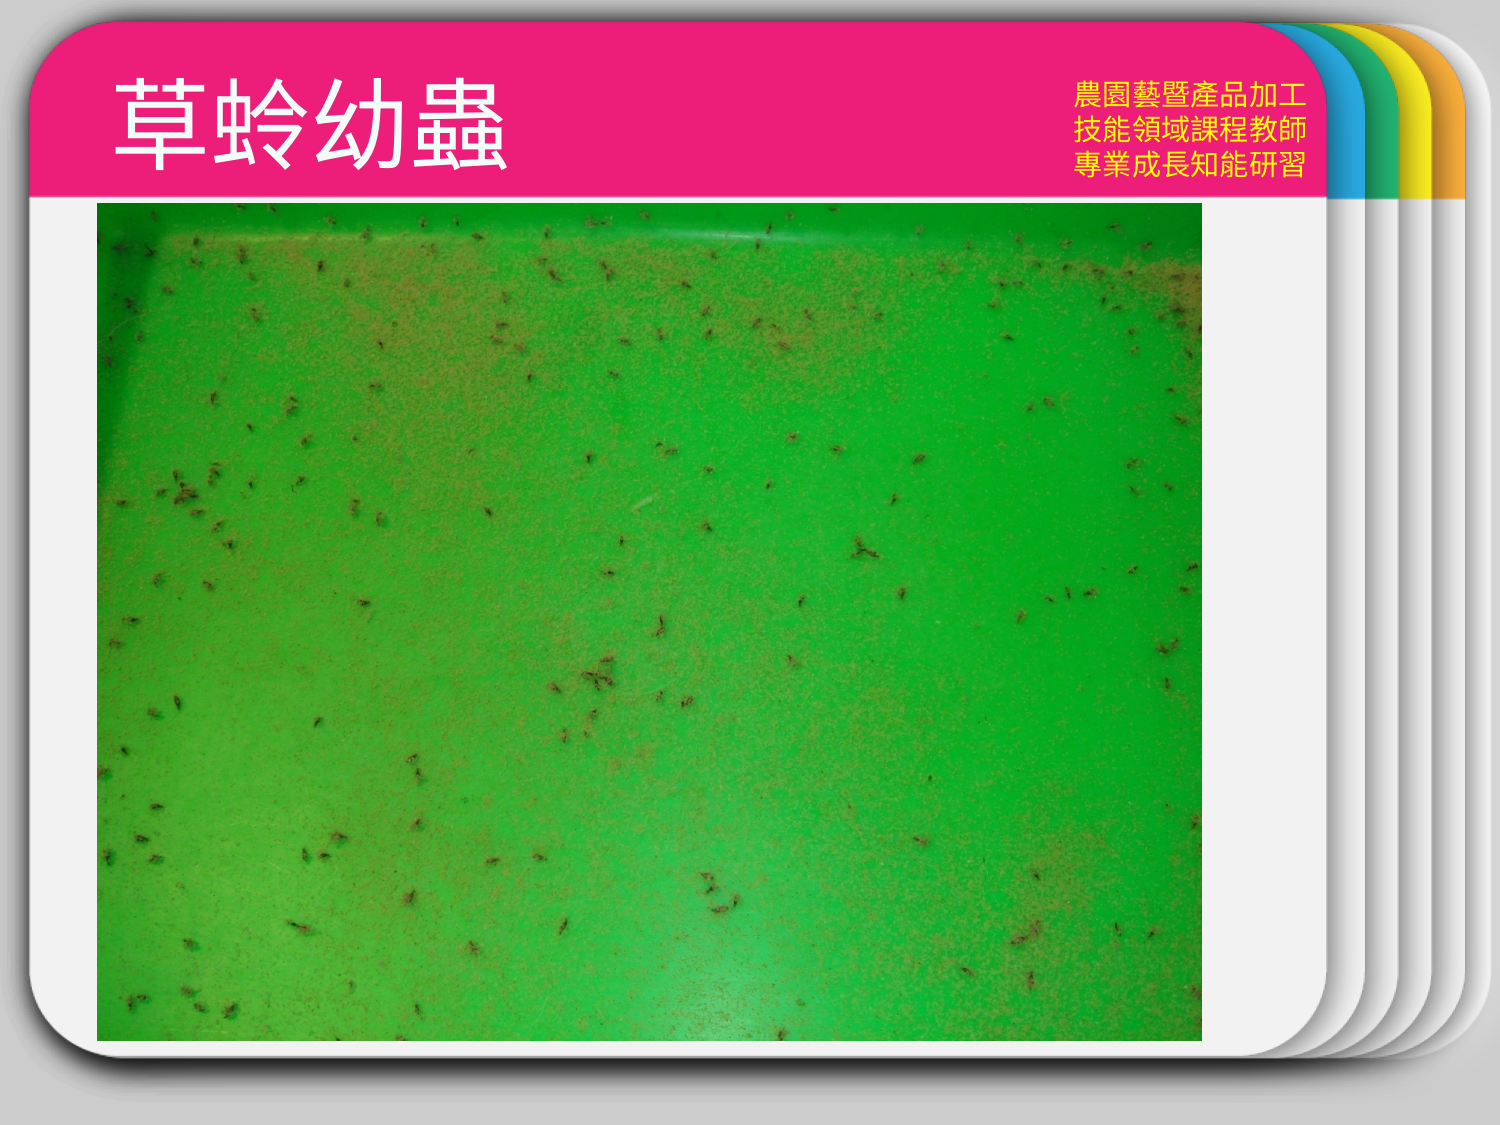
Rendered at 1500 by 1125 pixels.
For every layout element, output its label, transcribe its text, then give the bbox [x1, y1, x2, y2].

text_box 農園藝暨產品加工技能領域課程教師專業成長知能研習 [1058, 68, 1344, 190]
text_box 草蛉幼蟲 [95, 54, 550, 192]
picture [0, 0, 1500, 1125]
